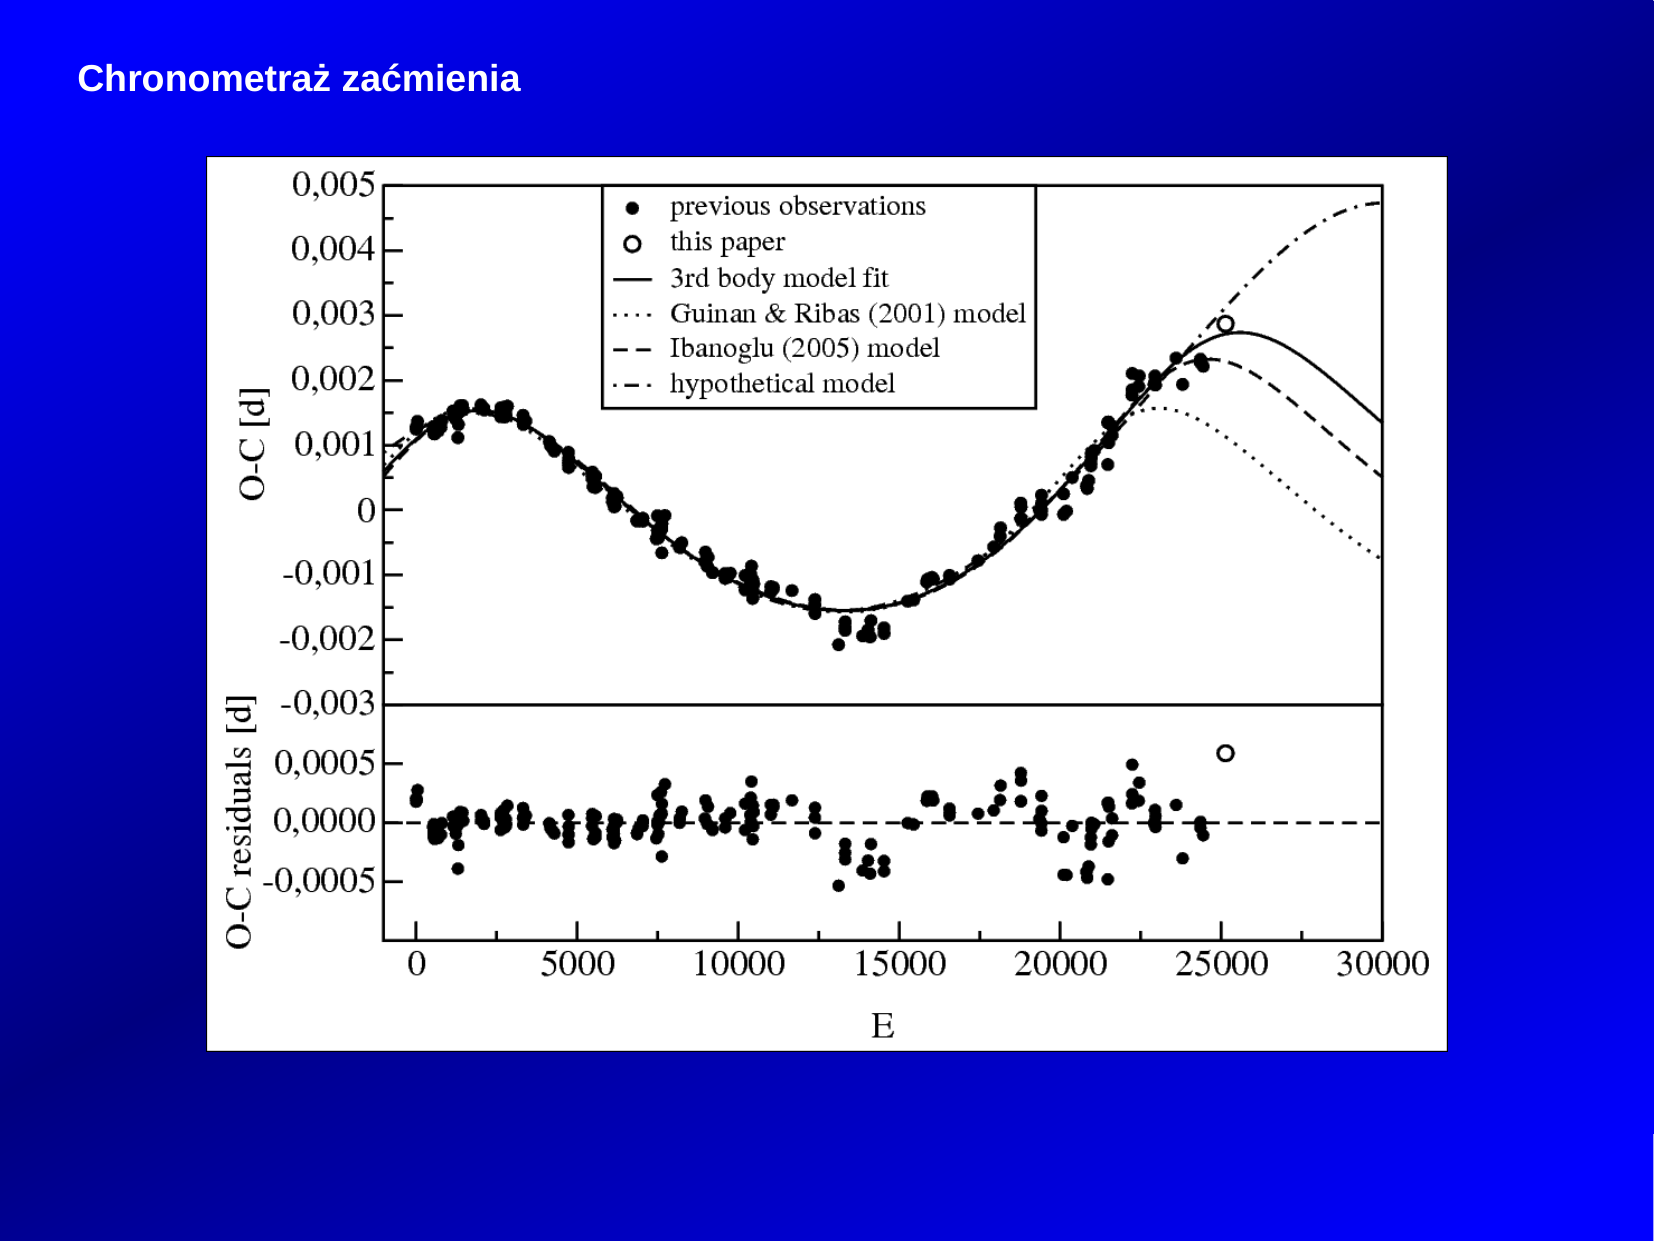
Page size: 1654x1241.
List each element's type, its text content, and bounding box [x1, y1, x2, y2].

text_box Chronometraż zaćmienia [62, 50, 536, 108]
picture [206, 156, 1448, 1052]
